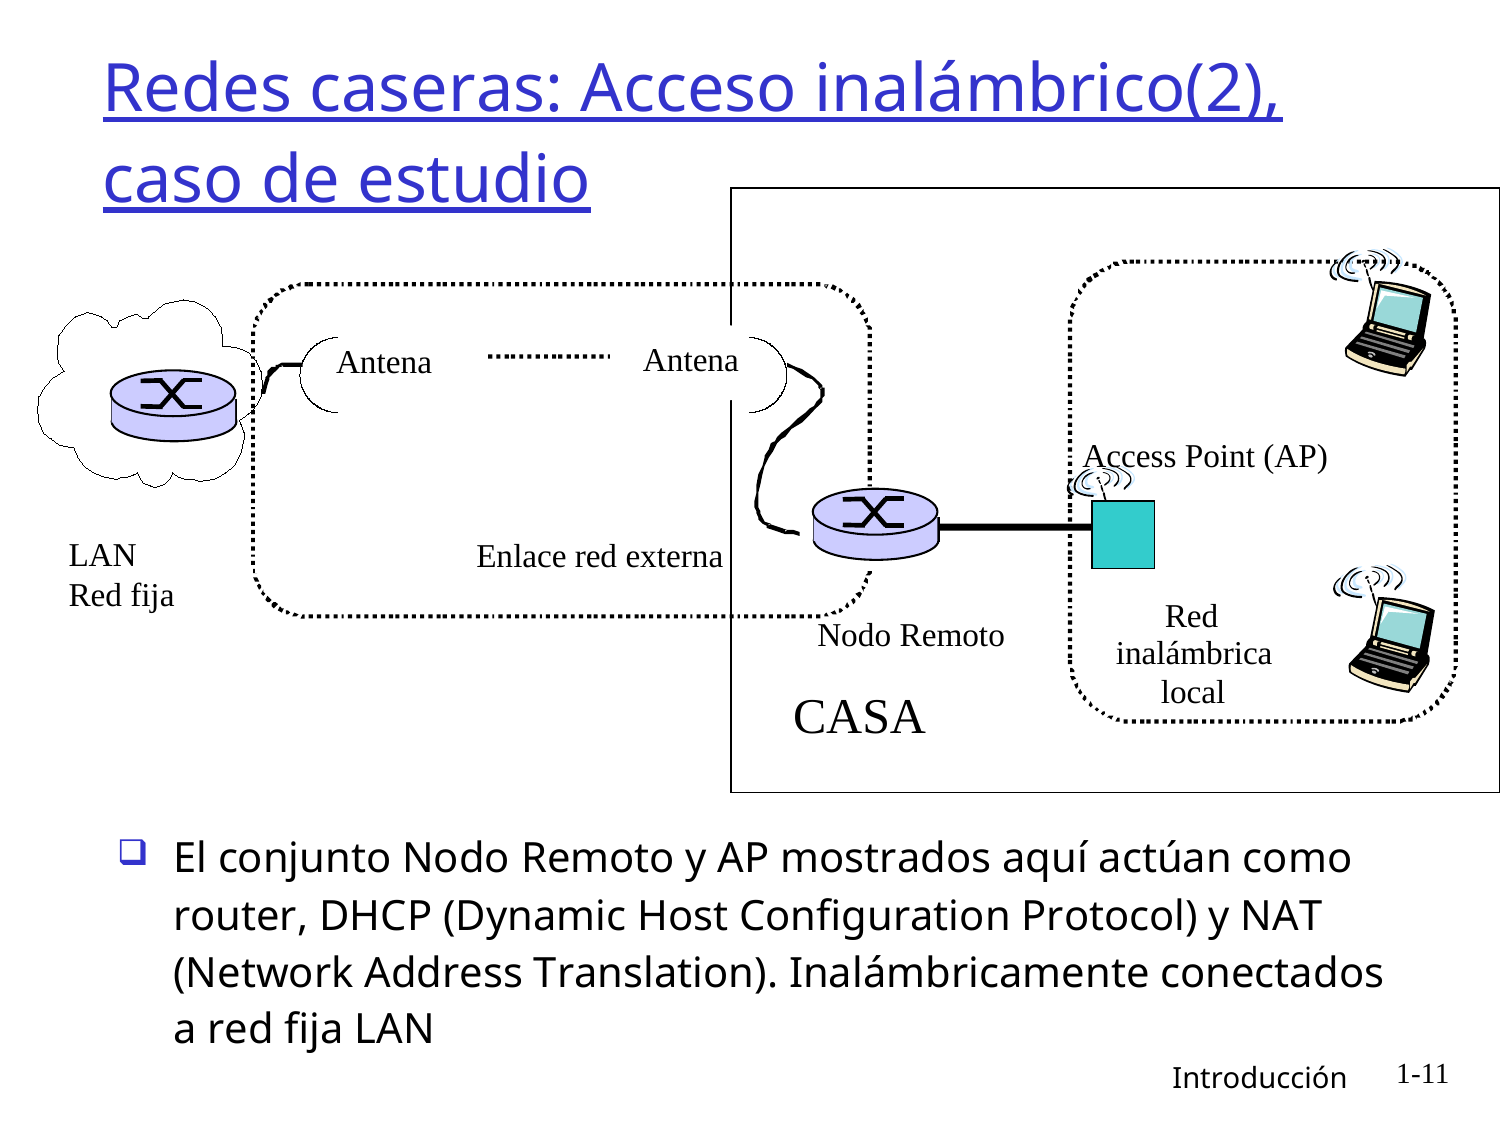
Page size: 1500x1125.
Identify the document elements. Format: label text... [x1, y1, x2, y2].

text_box Nodo Remoto [817, 612, 1006, 653]
text_box [1092, 501, 1155, 569]
picture [1332, 562, 1435, 693]
text_box LAN Red fija [68, 533, 176, 613]
text_box [1400, 717, 1407, 724]
text_box CASA [778, 676, 942, 752]
text_box [855, 591, 862, 598]
text_box [1425, 270, 1431, 277]
text_box [262, 313, 487, 417]
text_box [304, 282, 313, 287]
text_box Access Point (AP) [1082, 434, 1329, 475]
text_box [267, 296, 274, 303]
text_box Enlace red externa [476, 534, 724, 575]
text_box Antena [335, 340, 433, 381]
text_box [256, 583, 262, 590]
text_box [263, 302, 268, 310]
text_box [1435, 698, 1440, 706]
text_box [859, 309, 866, 316]
text_box [265, 595, 272, 603]
text_box [110, 370, 237, 442]
picture [1329, 246, 1432, 377]
text_box Antena [642, 337, 740, 378]
text_box [1070, 302, 1077, 310]
text_box [1092, 272, 1100, 279]
picture [1066, 464, 1155, 569]
text_box Red [1164, 593, 1219, 630]
text_box [1439, 692, 1446, 700]
text_box [855, 302, 862, 310]
text_box [254, 315, 260, 322]
text_box [1082, 694, 1087, 702]
text_box [801, 484, 1066, 569]
text_box [1428, 705, 1434, 712]
text_box [1107, 263, 1112, 271]
text_box [1414, 713, 1421, 720]
text_box [288, 284, 295, 291]
text_box [601, 311, 825, 536]
text_box [1443, 686, 1450, 693]
text_box [851, 597, 856, 605]
text_box [1098, 267, 1105, 273]
text_box [1437, 280, 1444, 287]
text_box [1449, 300, 1454, 308]
text_box [279, 288, 287, 293]
text_box local [1160, 669, 1226, 710]
text_box [277, 606, 284, 613]
text_box [830, 284, 837, 291]
text_box [1430, 275, 1438, 281]
text_box [1086, 276, 1093, 283]
text_box [1447, 680, 1454, 687]
text_box [271, 602, 278, 609]
list El conjunto Nodo Remoto y AP mostrados aquí actúan como router, DHCP (Dynamic Host Configuration Protocol) y NAT (Network Address Translation). Inalámbricamente conectados a red fija LAN [102, 820, 1428, 1053]
text_box [1441, 286, 1448, 293]
text_box [1445, 292, 1452, 299]
title Redes caseras: Acceso inalámbrico(2), caso de estudio [87, 36, 1430, 226]
text_box inalámbrica [1115, 630, 1273, 671]
